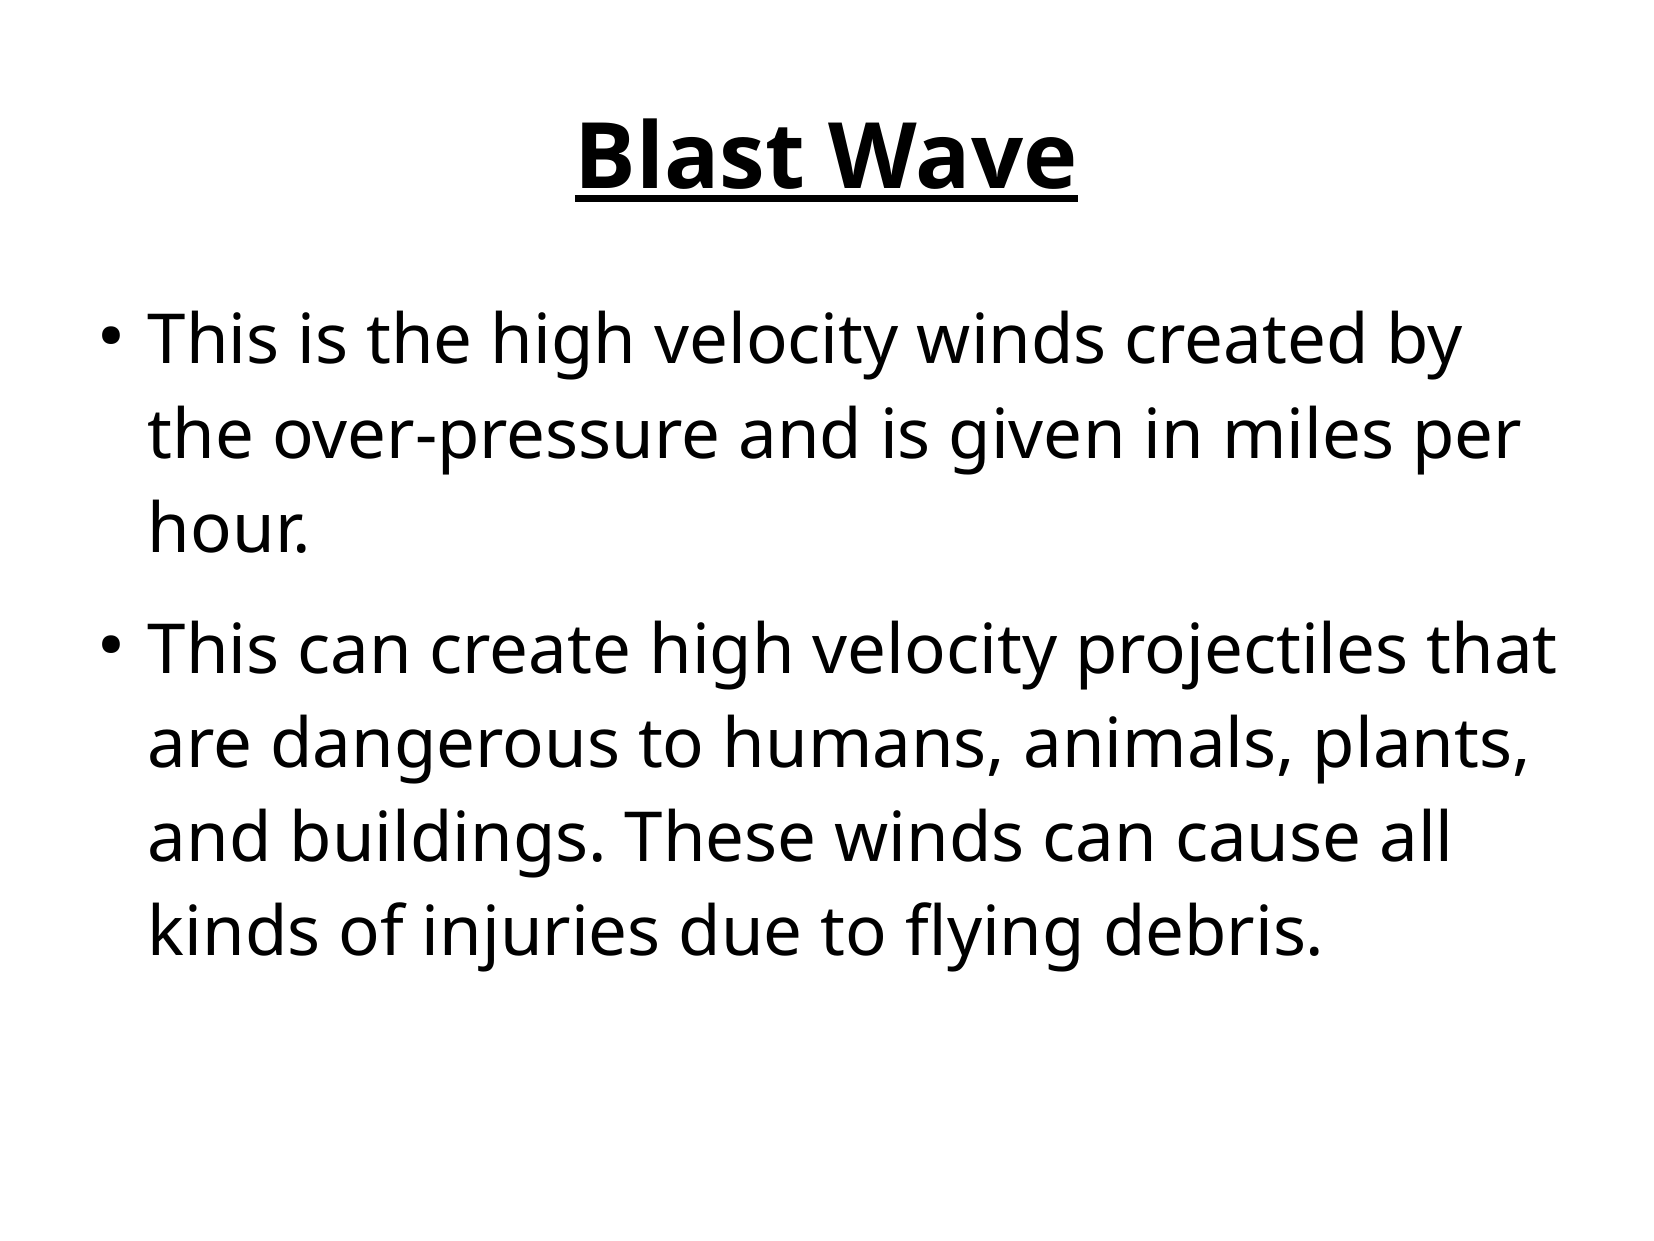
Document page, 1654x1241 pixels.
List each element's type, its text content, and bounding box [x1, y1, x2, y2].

title Blast Wave [82, 49, 1571, 257]
list This is the high velocity winds created by the over-pressure and is given in miles per hour. This can create high velocity projectiles that are dangerous to humans, animals, plants, and buildings. These winds can cause all kinds of injuries due to flying debris. [82, 290, 1571, 1010]
